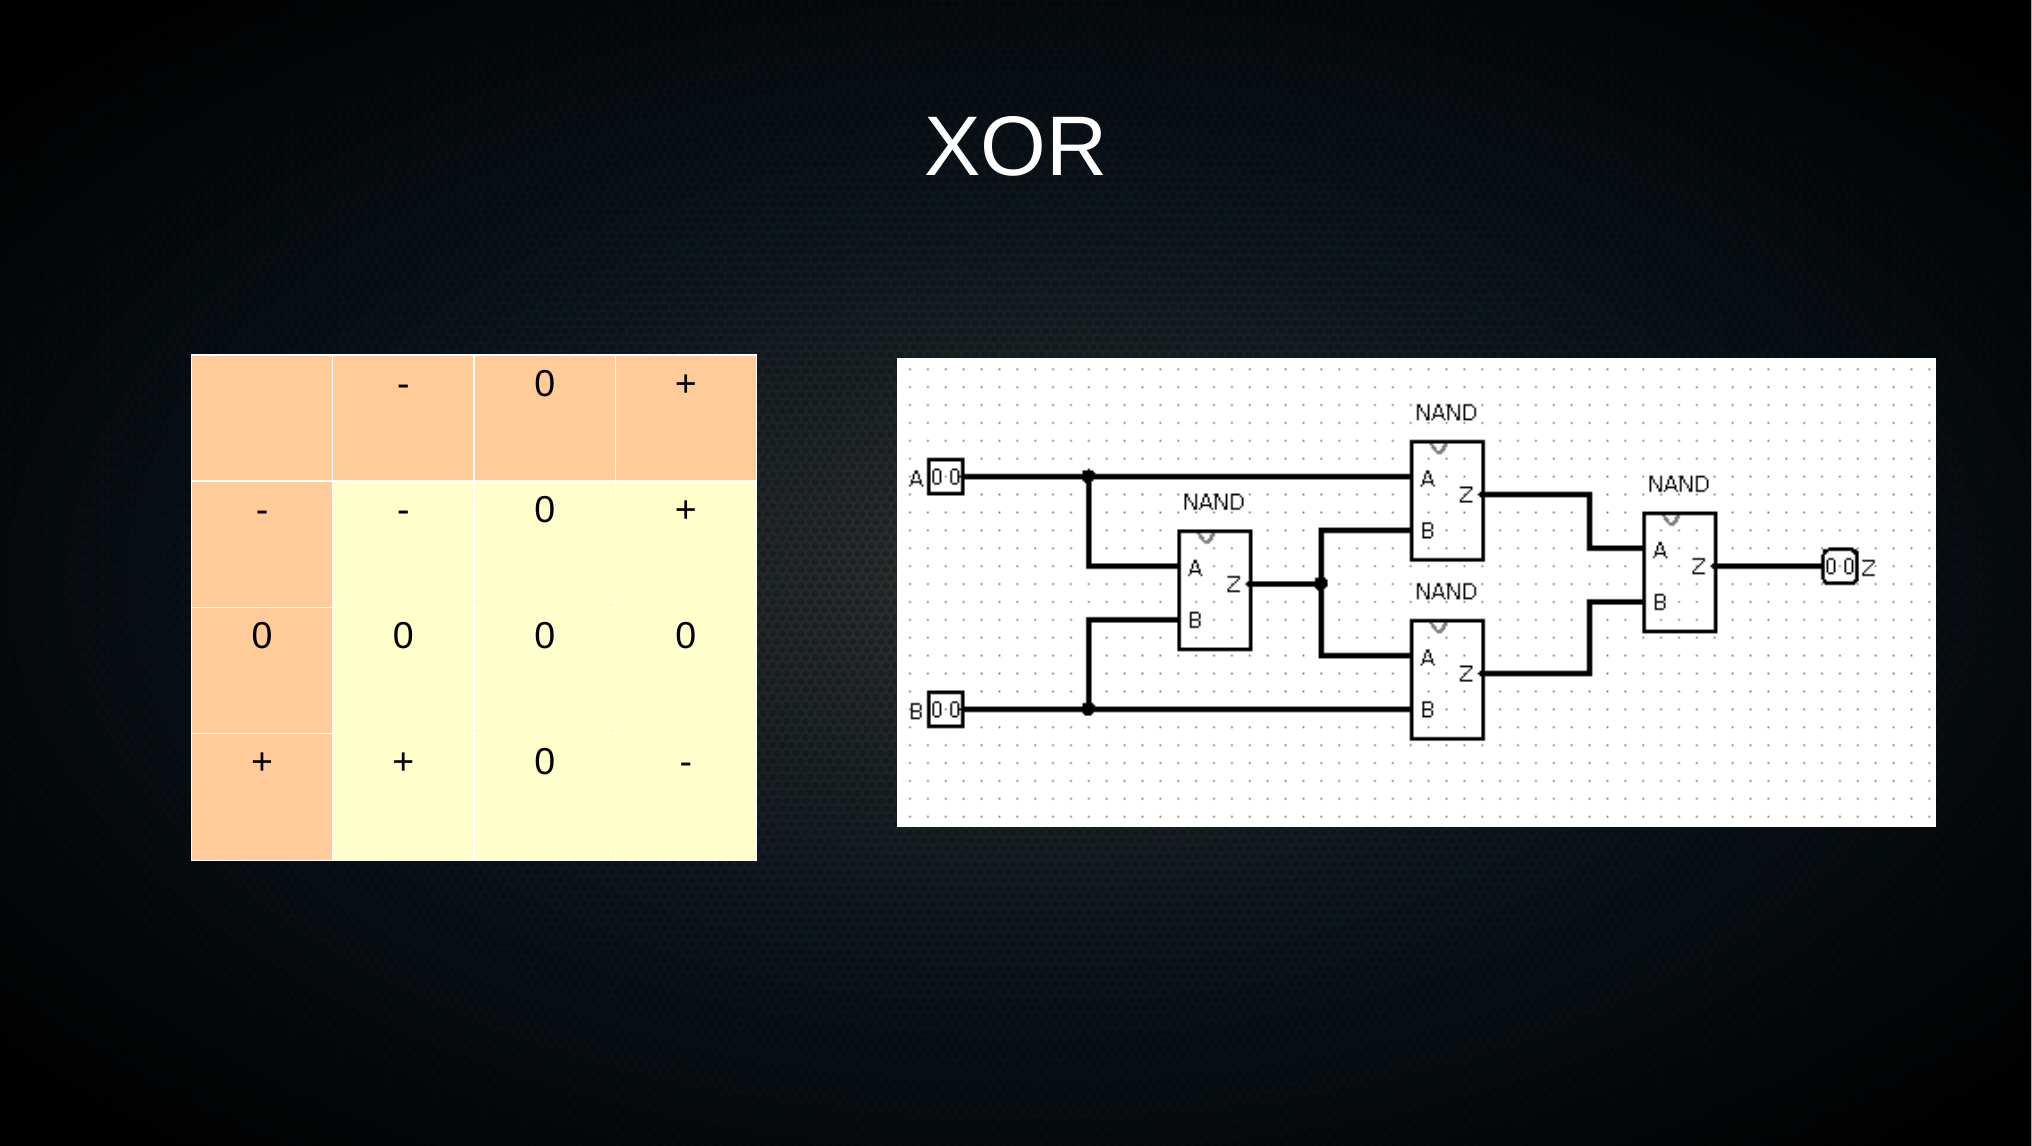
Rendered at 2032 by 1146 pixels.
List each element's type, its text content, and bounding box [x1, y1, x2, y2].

table_header 0 [475, 356, 615, 480]
table_cell - [616, 734, 756, 860]
text_box XOR [101, 45, 1930, 237]
table_cell 0 [616, 608, 756, 733]
table_cell 0 [475, 734, 615, 860]
table_cell - [192, 482, 332, 607]
table_cell 0 [192, 608, 332, 733]
table_cell - [333, 482, 473, 607]
table_header [192, 356, 332, 480]
table_cell 0 [475, 482, 615, 607]
table_cell + [192, 734, 332, 860]
table_cell 0 [475, 608, 615, 733]
table_cell + [616, 482, 756, 607]
table_header - [333, 356, 473, 480]
table_cell + [333, 734, 473, 860]
table_header + [616, 356, 756, 480]
picture [0, 0, 2032, 1146]
table_cell 0 [333, 608, 473, 733]
